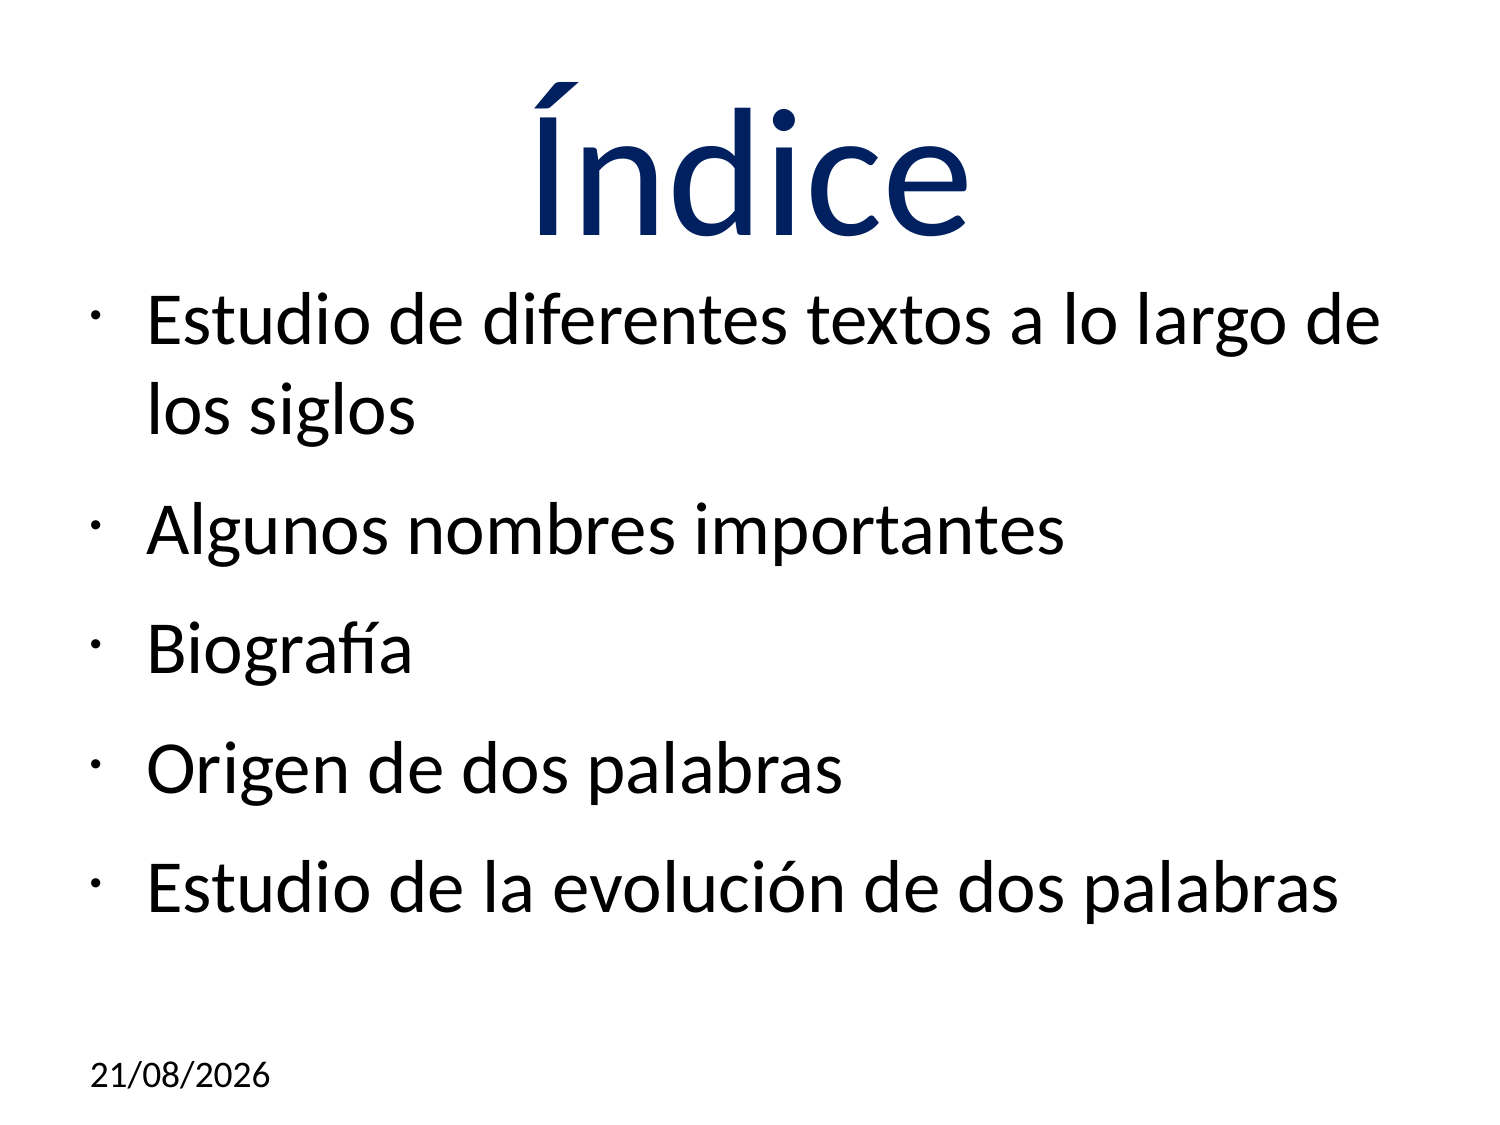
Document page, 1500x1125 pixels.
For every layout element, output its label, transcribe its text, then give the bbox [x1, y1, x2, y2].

list Estudio de diferentes textos a lo largo de los siglos Algunos nombres importantes Biografía Origen de dos palabras Estudio de la evolución de dos palabras [75, 262, 1425, 1005]
title Índice [75, 45, 1425, 233]
